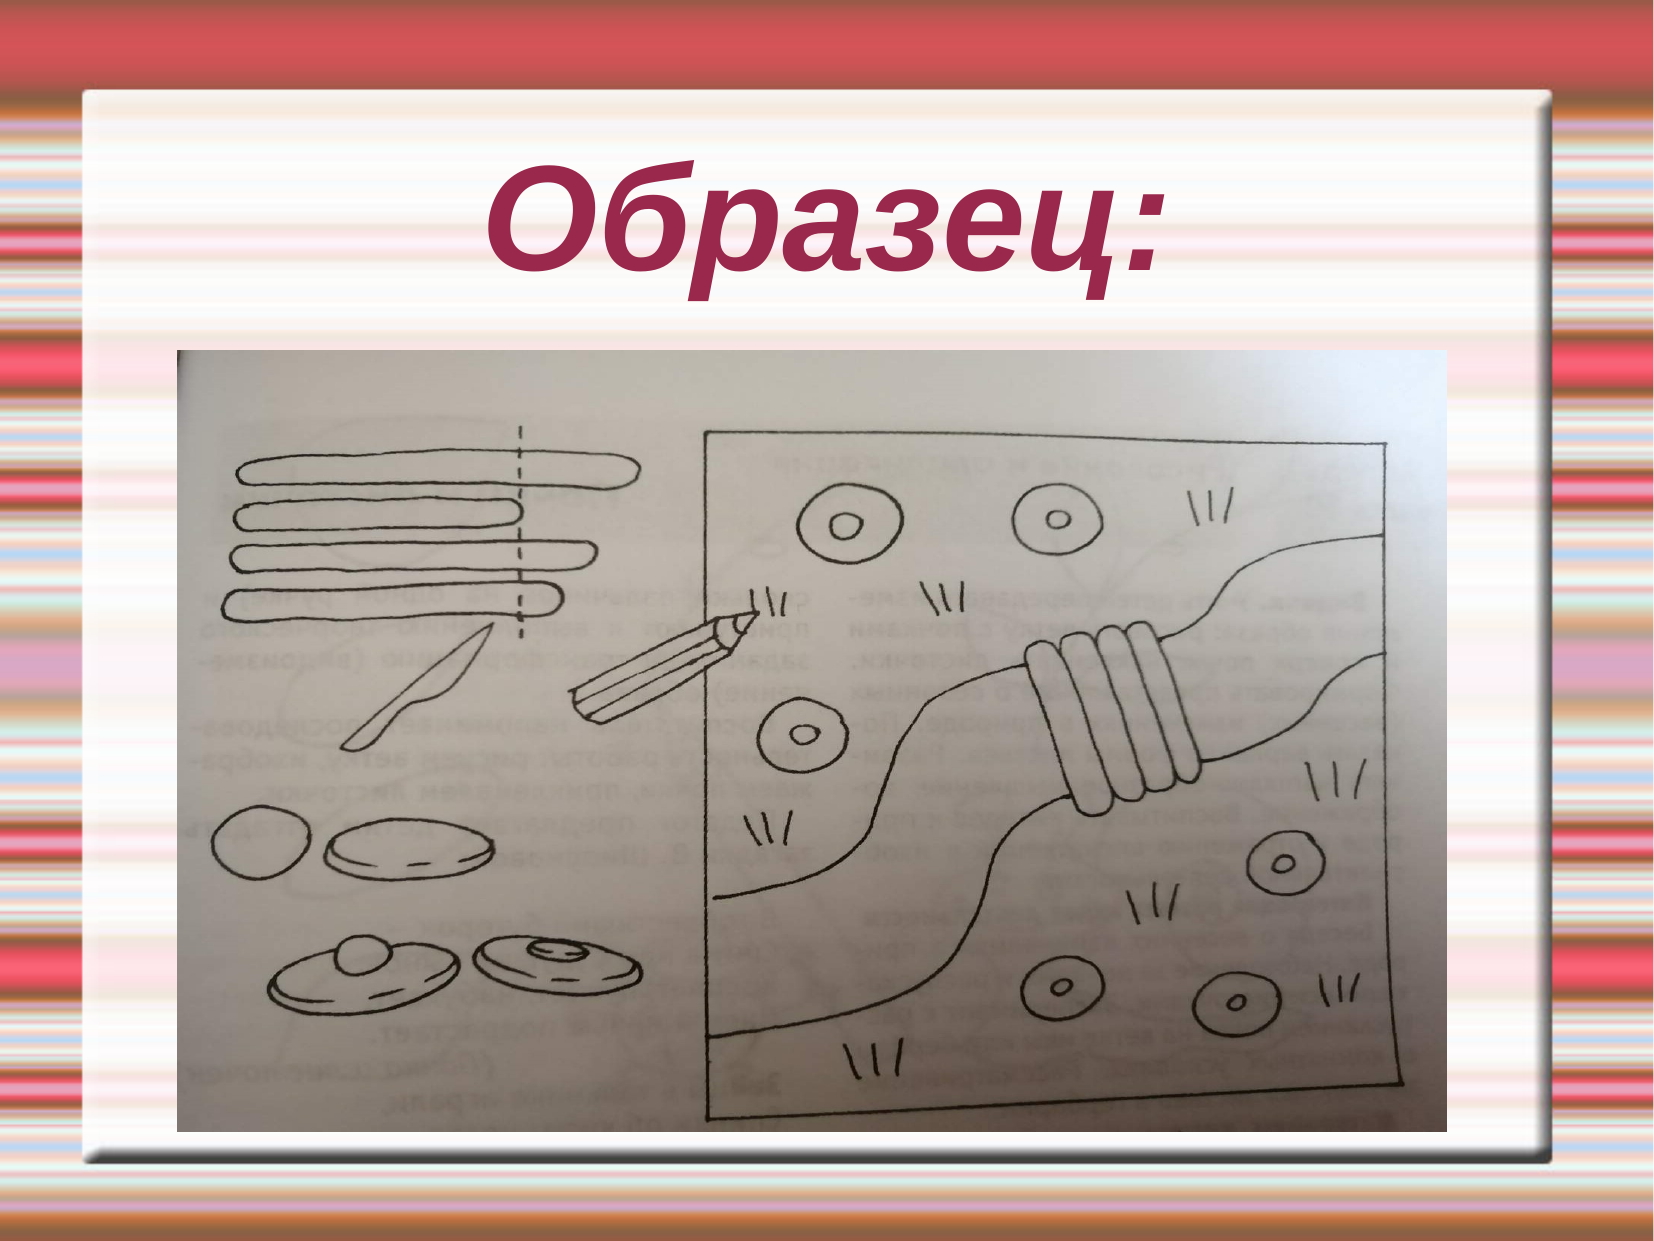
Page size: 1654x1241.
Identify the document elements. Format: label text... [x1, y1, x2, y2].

picture [0, 0, 1654, 1241]
title Образец: [121, 114, 1534, 322]
